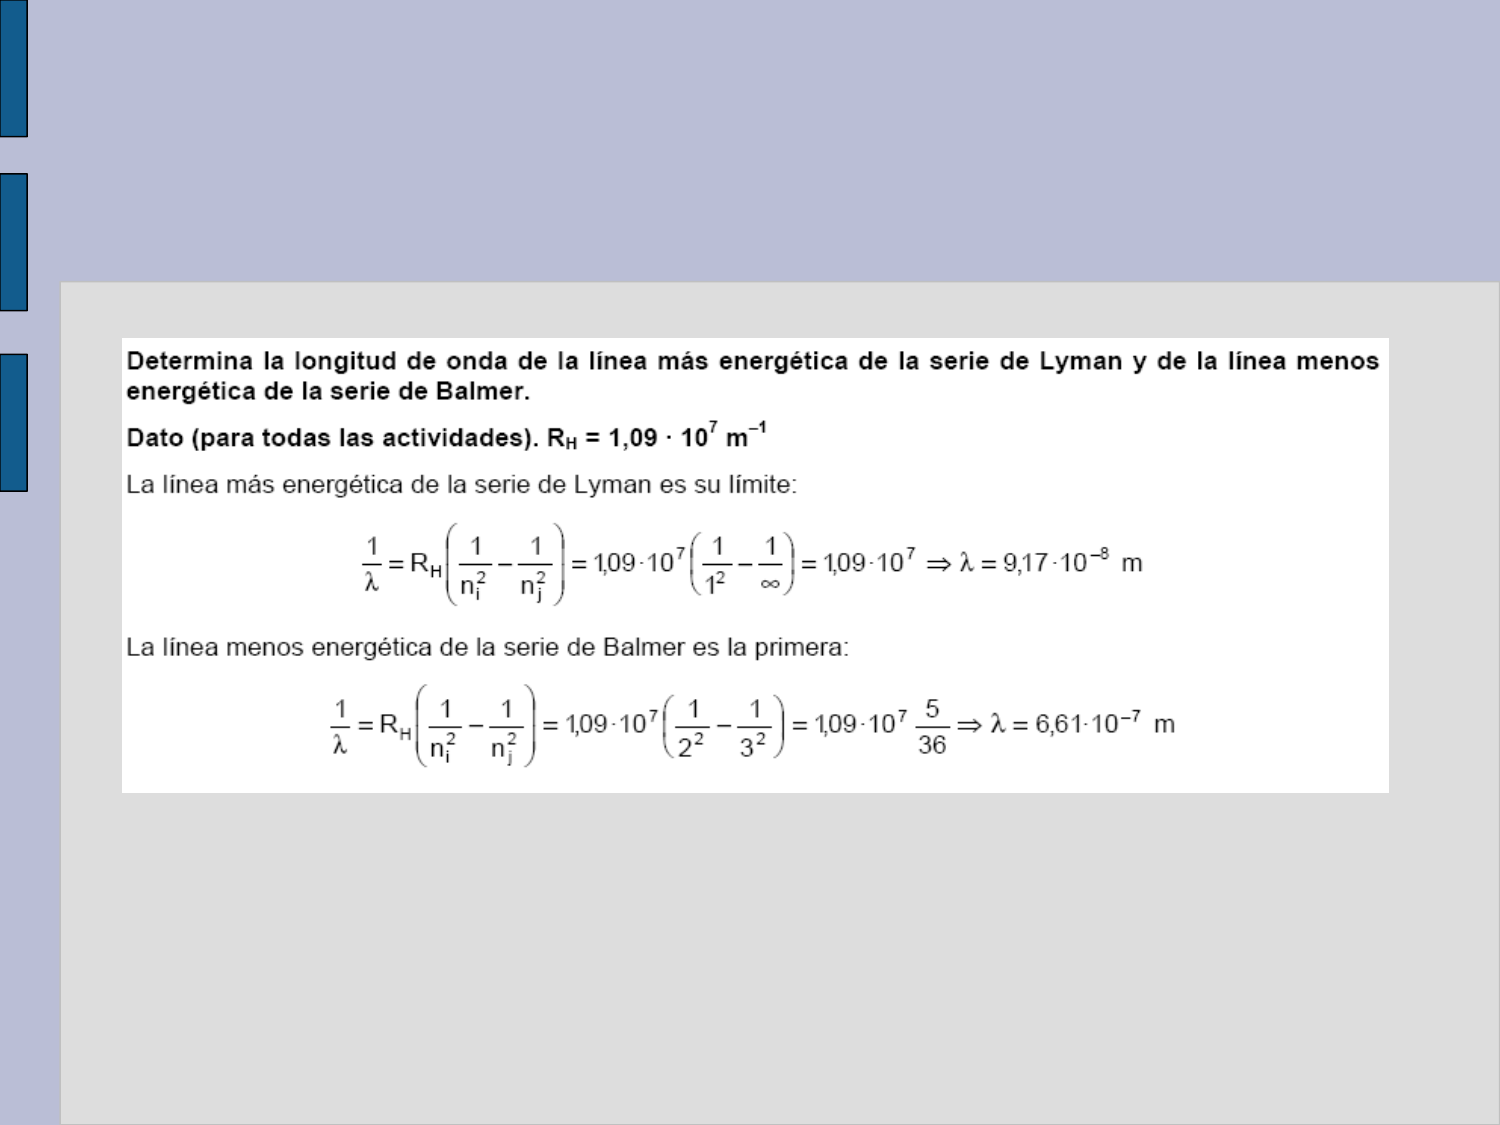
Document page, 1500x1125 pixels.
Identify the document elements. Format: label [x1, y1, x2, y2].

picture [122, 338, 1389, 793]
